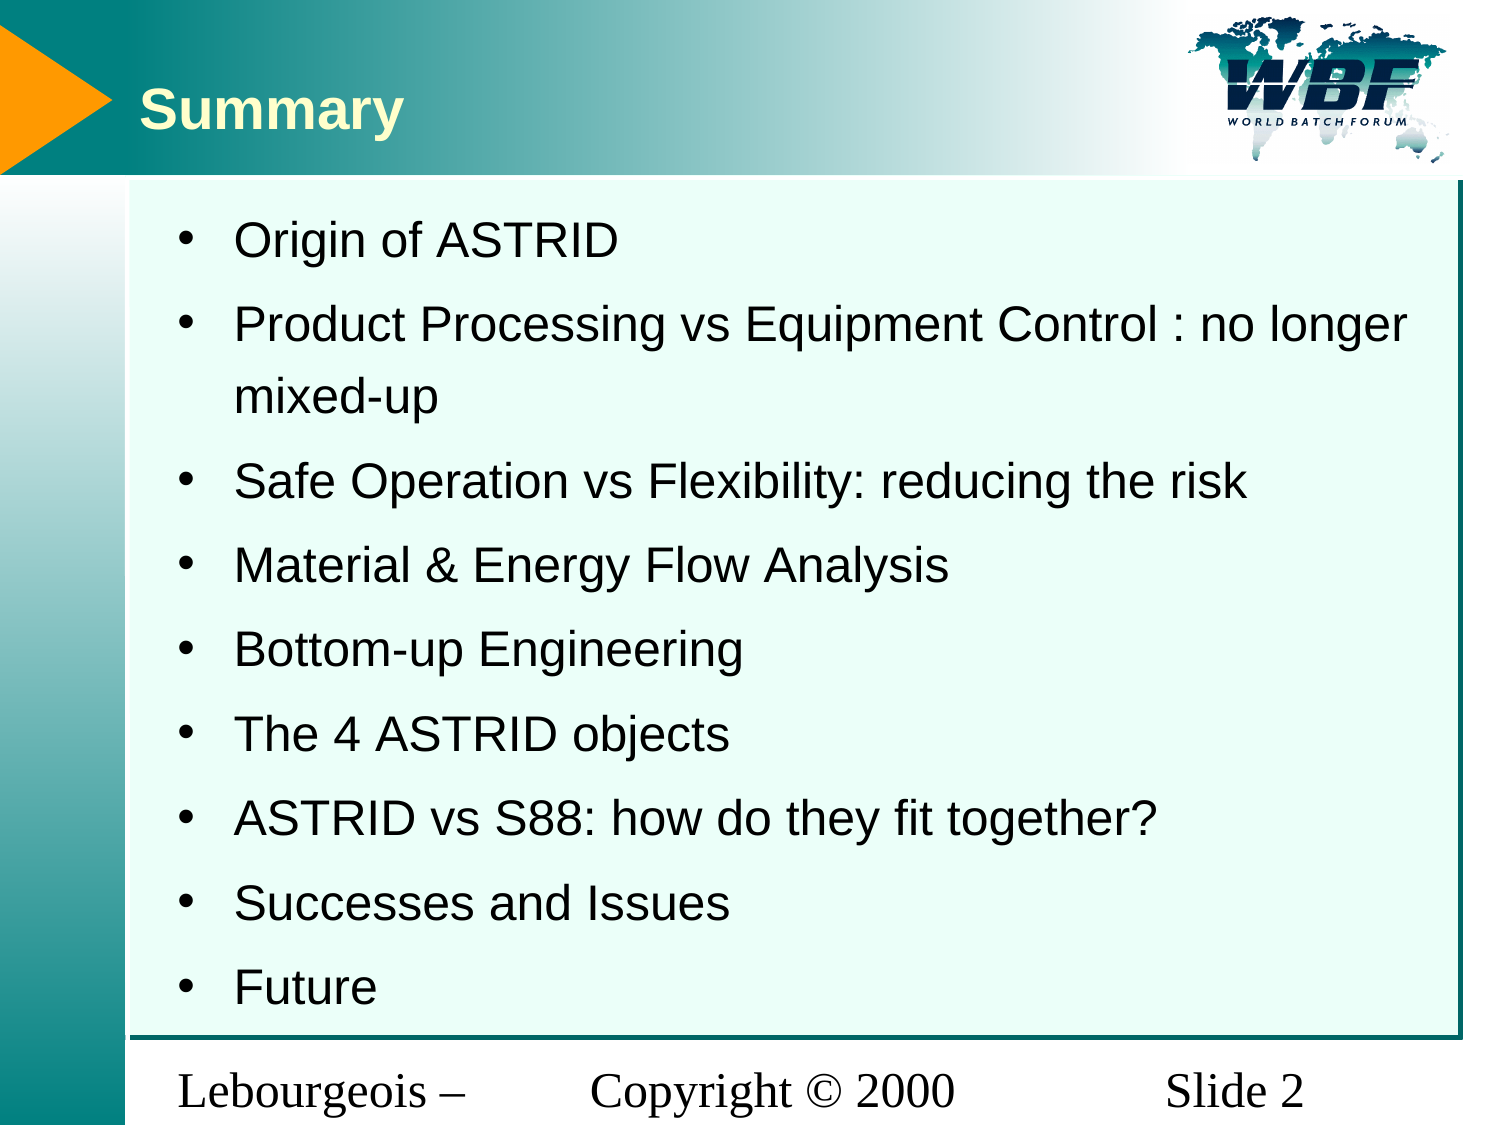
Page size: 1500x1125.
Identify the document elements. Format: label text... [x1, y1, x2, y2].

title Summary [125, 49, 1150, 163]
list Origin of ASTRID Product Processing vs Equipment Control : no longer mixed-up Safe Operation vs Flexibility: reducing the risk Material & Energy Flow Analysis Bottom-up Engineering The 4 ASTRID objects ASTRID vs S88: how do they fit together? Successes and Issues Future [162, 187, 1463, 1023]
